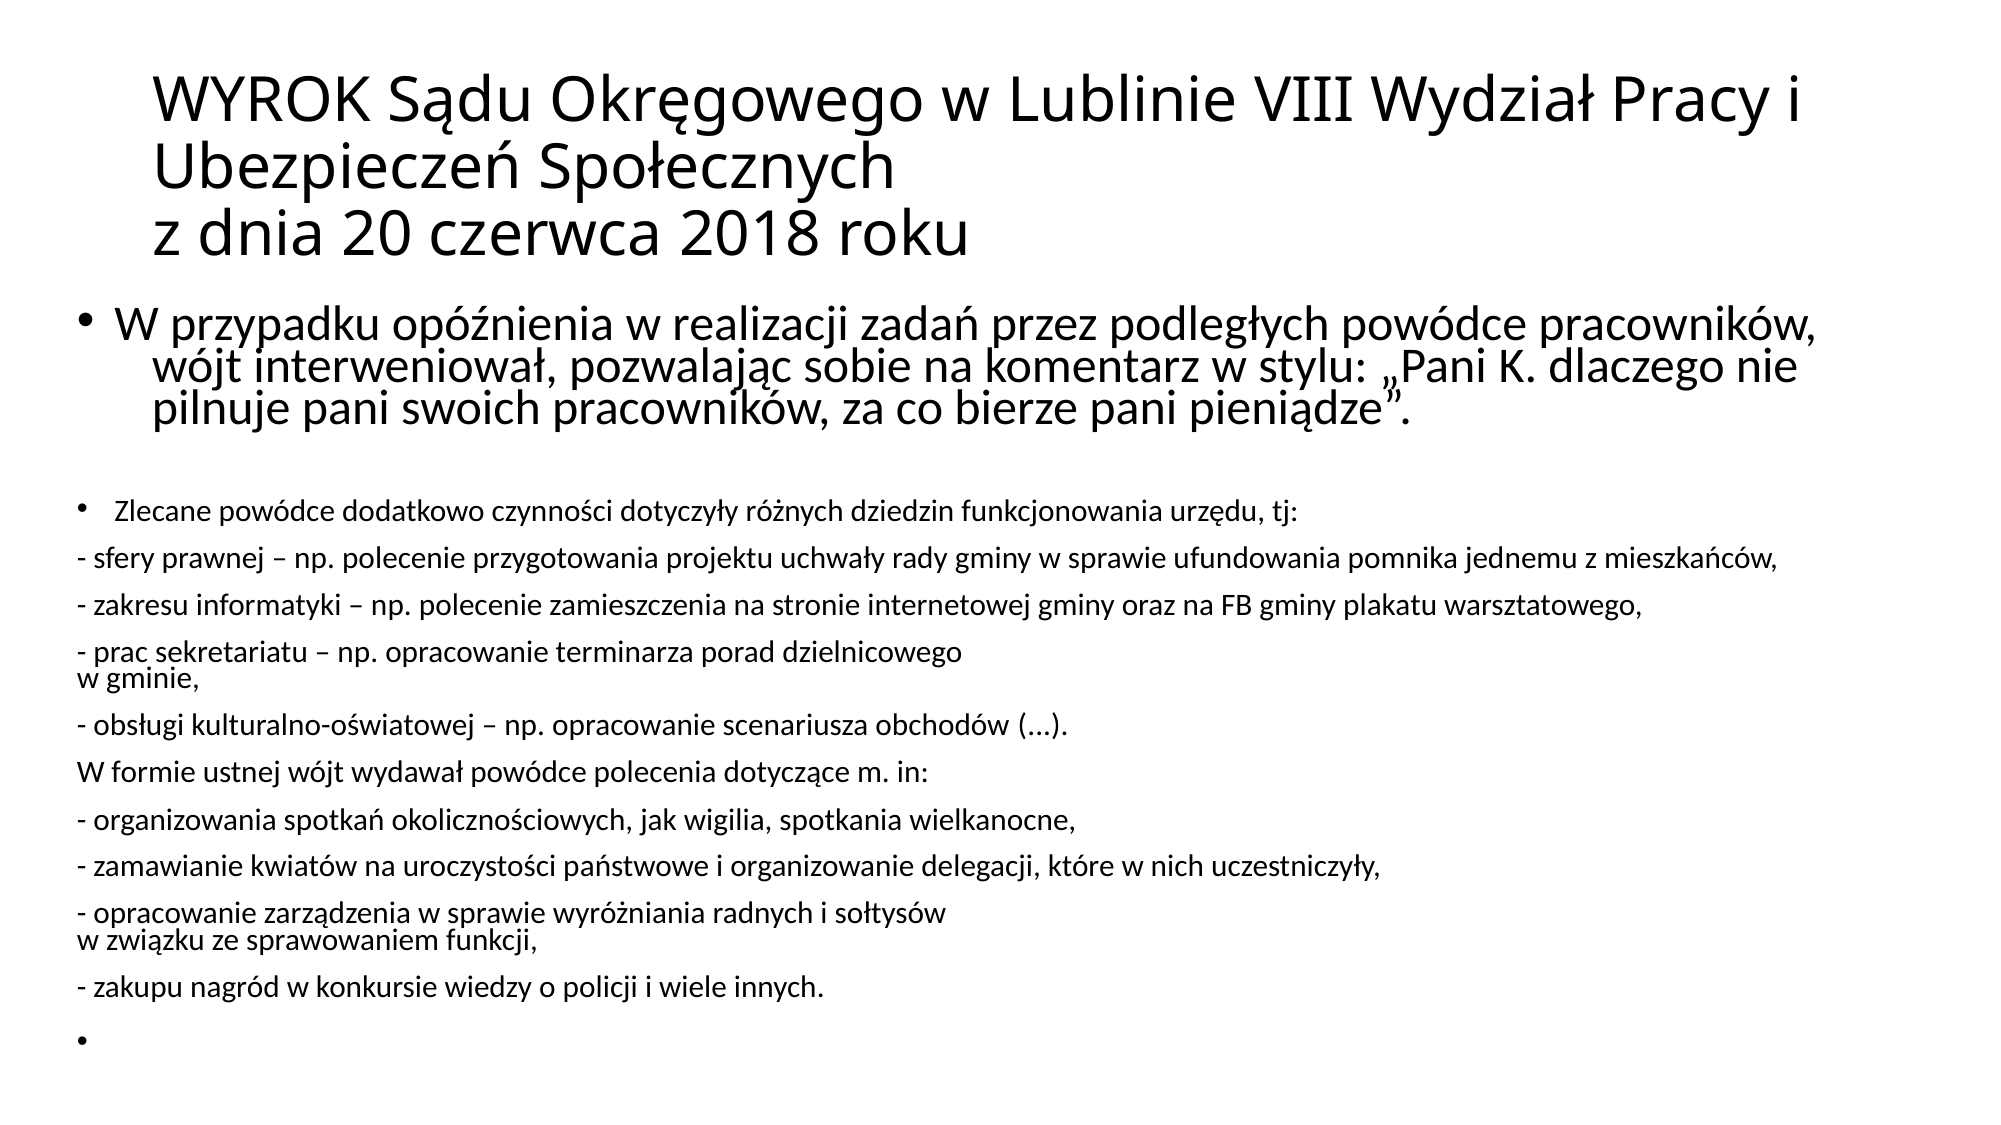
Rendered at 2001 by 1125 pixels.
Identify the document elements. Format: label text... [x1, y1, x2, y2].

list W przypadku opóźnienia w realizacji zadań przez podległych powódce pracowników, wójt interweniował, pozwalając sobie na komentarz w stylu: „Pani K. dlaczego nie pilnuje pani swoich pracowników, za co bierze pani pieniądze”. Zlecane powódce dodatkowo czynności dotyczyły różnych dziedzin funkcjonowania urzędu, tj: - sfery prawnej – np. polecenie przygotowania projektu uchwały rady gminy w sprawie ufundowania pomnika jednemu z mieszkańców, - zakresu informatyki – np. polecenie zamieszczenia na stronie internetowej gminy oraz na FB gminy plakatu warsztatowego, - prac sekretariatu – np. opracowanie terminarza porad dzielnicowego w gminie, - obsługi kulturalno-oświatowej – np. opracowanie scenariusza obchodów (...). W formie ustnej wójt wydawał powódce polecenia dotyczące m. in: - organizowania spotkań okolicznościowych, jak wigilia, spotkania wielkanocne, - zamawianie kwiatów na uroczystości państwowe i organizowanie delegacji, które w nich uczestniczyły, - opracowanie zarządzenia w sprawie wyróżniania radnych i sołtysów w związku ze sprawowaniem funkcji, - zakupu nagród w konkursie wiedzy o policji i wiele innych. [61, 299, 1863, 1125]
title WYROK Sądu Okręgowego w Lublinie VIII Wydział Pracy i Ubezpieczeń Społecznych z dnia 20 czerwca 2018 roku [137, 59, 1863, 278]
